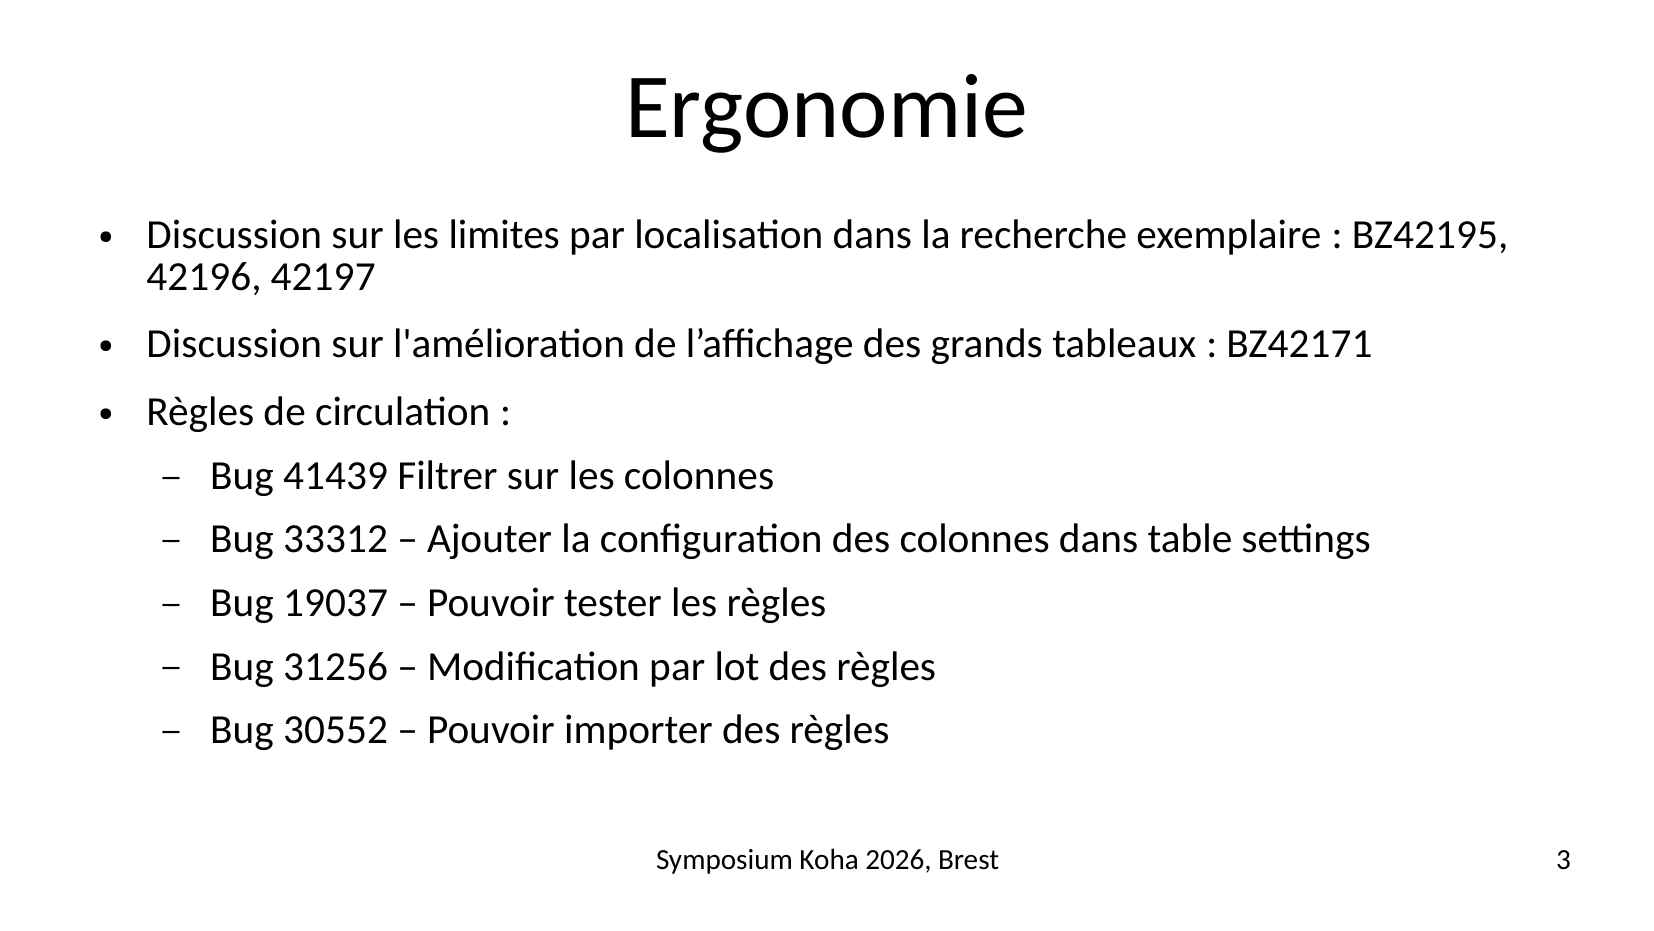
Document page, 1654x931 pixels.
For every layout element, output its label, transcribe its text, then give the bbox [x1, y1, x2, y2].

list Discussion sur les limites par localisation dans la recherche exemplaire : BZ42195, 42196, 42197 Discussion sur l'amélioration de l’affichage des grands tableaux : BZ42171 Règles de circulation : Bug 41439 Filtrer sur les colonnes Bug 33312 – Ajouter la configuration des colonnes dans table settings Bug 19037 – Pouvoir tester les règles Bug 31256 – Modification par lot des règles Bug 30552 – Pouvoir importer des règles [82, 217, 1571, 758]
title Ergonomie [82, 37, 1571, 193]
